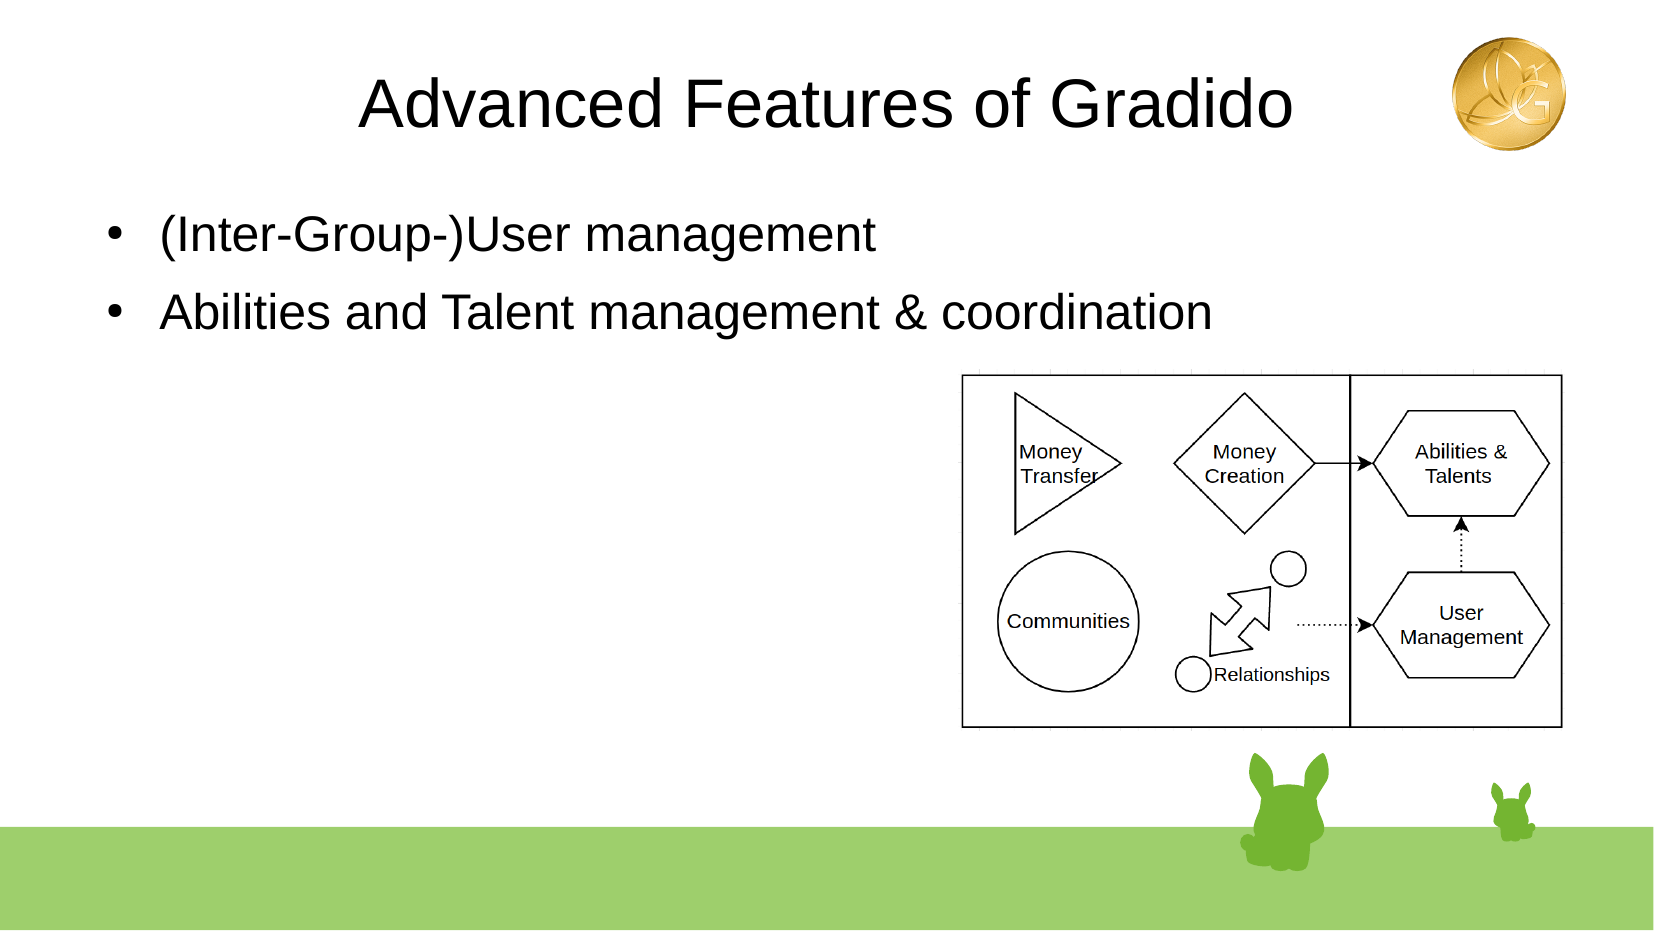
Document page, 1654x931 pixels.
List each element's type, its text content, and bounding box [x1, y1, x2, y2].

picture [958, 369, 1565, 731]
picture [1452, 37, 1566, 151]
title Advanced Features of Gradido [88, 29, 1565, 178]
list (Inter-Group-)User management Abilities and Talent management & coordination [88, 206, 1565, 739]
